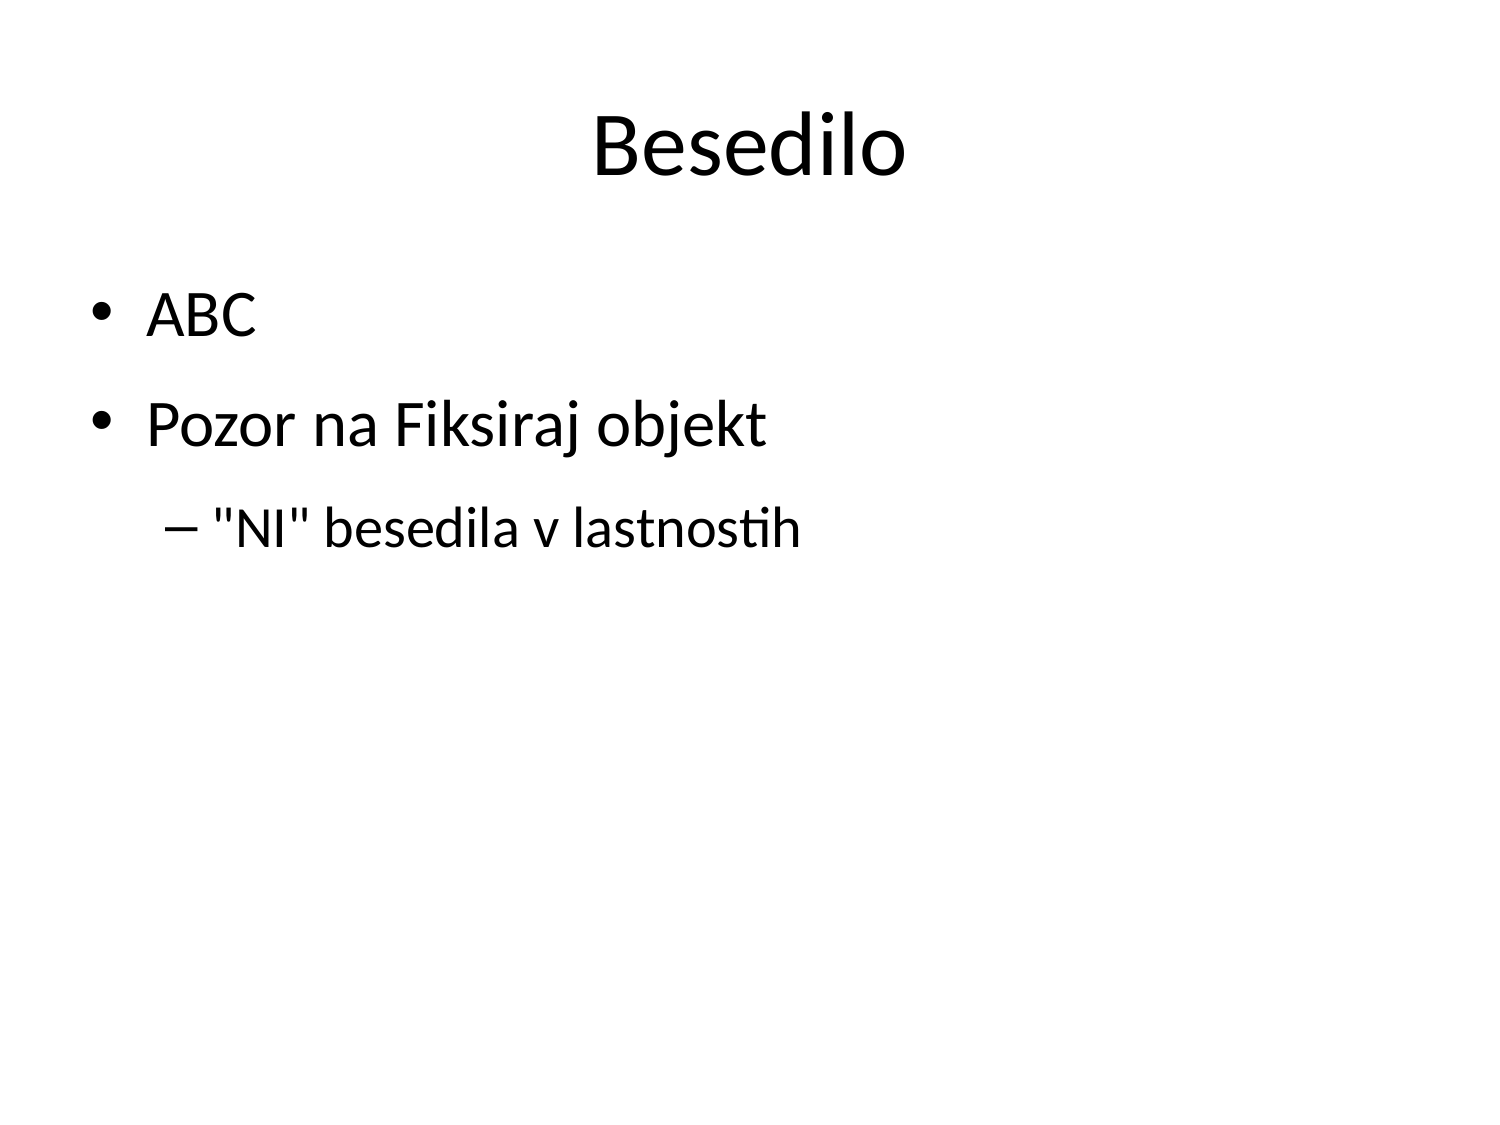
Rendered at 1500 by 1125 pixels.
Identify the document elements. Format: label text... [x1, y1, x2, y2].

title Besedilo [75, 45, 1425, 233]
list ABC Pozor na Fiksiraj objekt "NI" besedila v lastnostih [75, 262, 1425, 1005]
